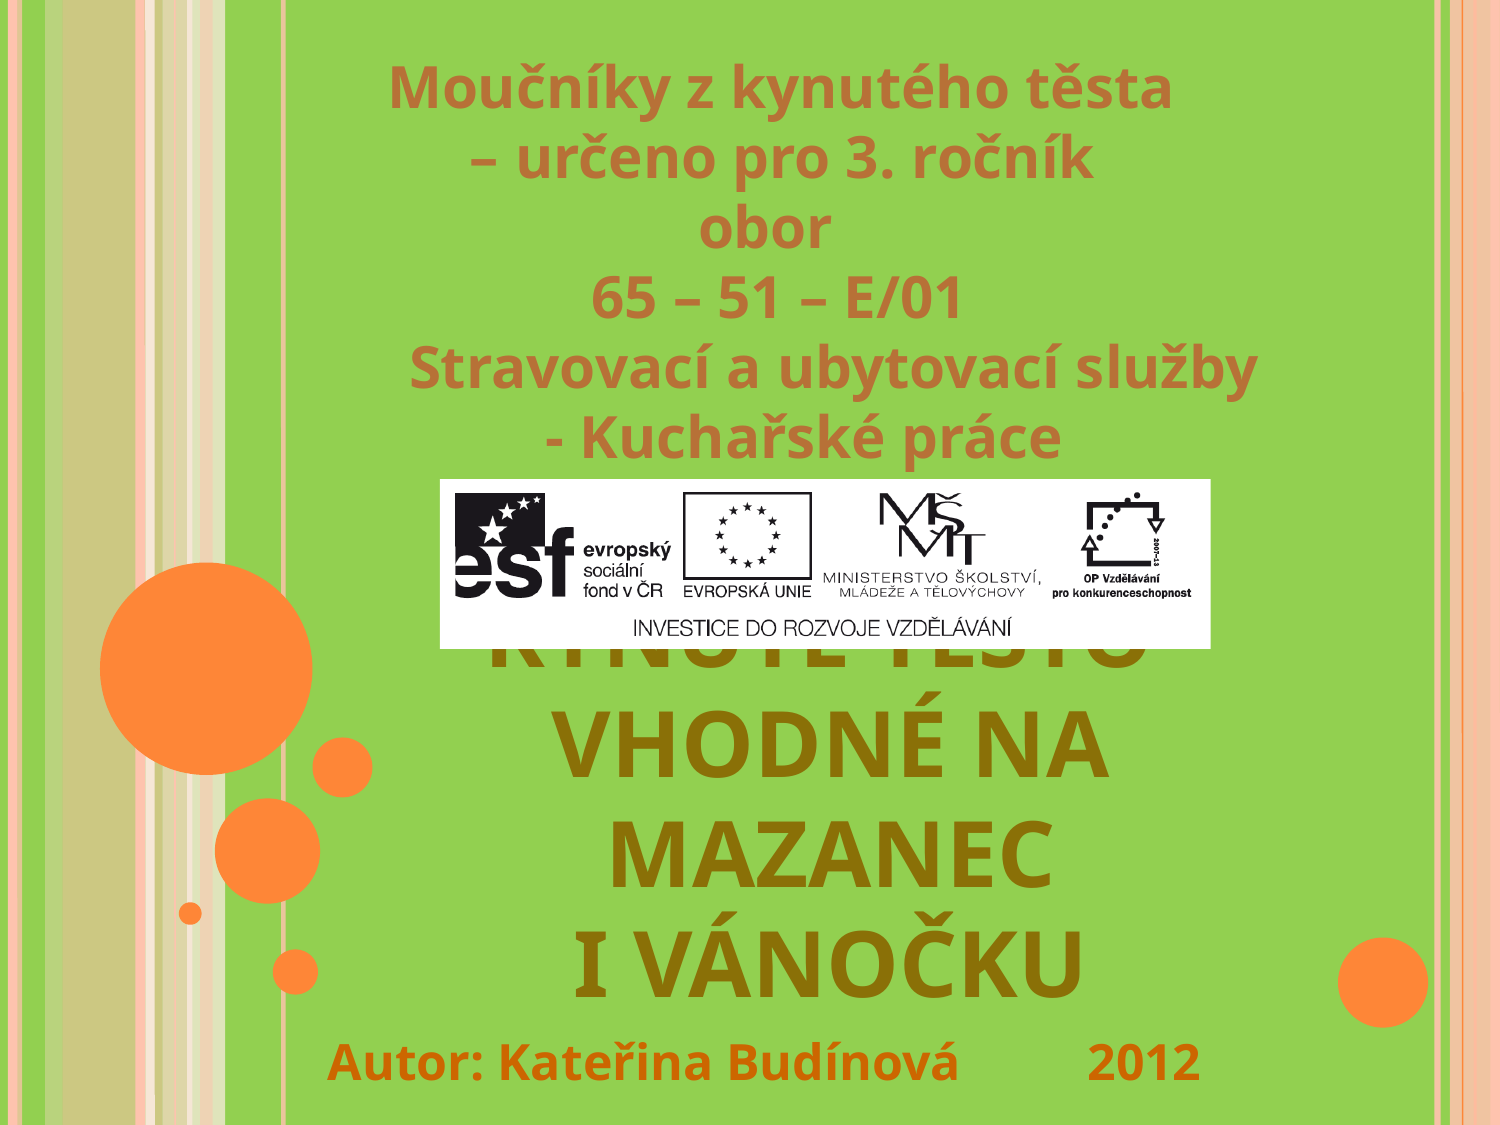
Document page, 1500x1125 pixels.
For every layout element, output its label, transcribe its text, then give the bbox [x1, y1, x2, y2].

picture [439, 479, 1211, 649]
title KYNUTÉ TĚSTO VHODNÉ NA MAZANEC I VÁNOČKU [324, 527, 1338, 1022]
subtitle Autor: Kateřina Budínová 2012 [312, 1022, 1424, 1125]
text_box Moučníky z kynutého těsta – určeno pro 3. ročník obor 65 – 51 – E/01 Stravovací a ubytovací služby - Kuchařské práce [242, 43, 1341, 478]
